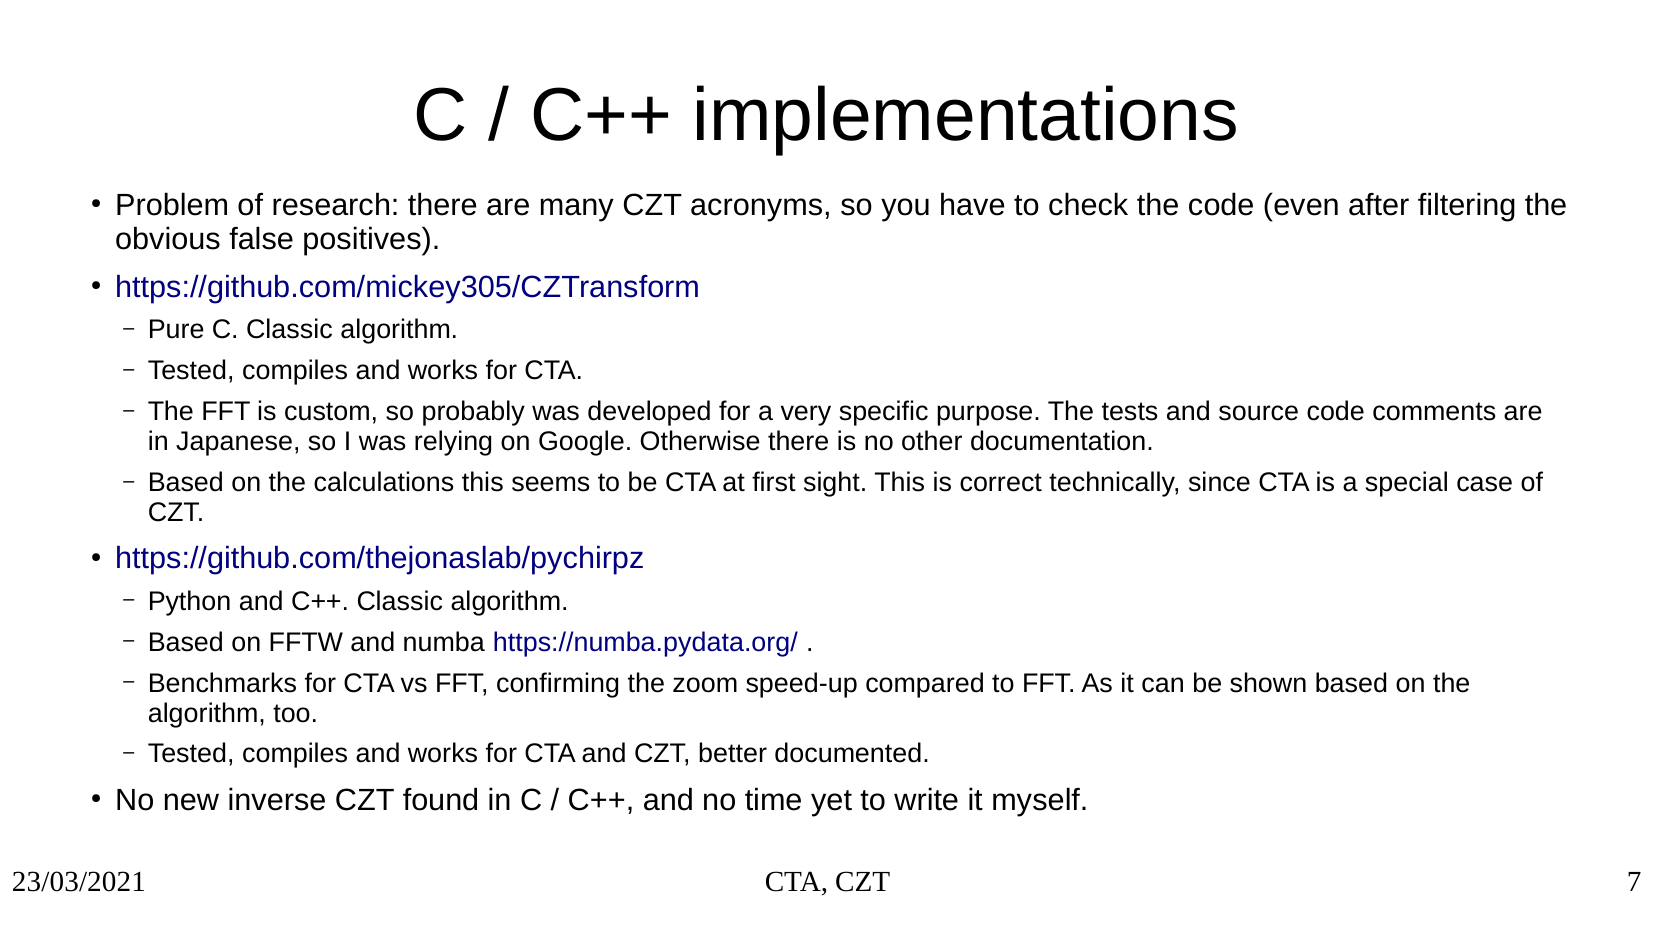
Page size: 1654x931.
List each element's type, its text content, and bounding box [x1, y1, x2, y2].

list Problem of research: there are many CZT acronyms, so you have to check the code (even after filtering the obvious false positives). https://github.com/mickey305/CZTransform Pure C. Classic algorithm. Tested, compiles and works for CTA. The FFT is custom, so probably was developed for a very specific purpose. The tests and source code comments are in Japanese, so I was relying on Google. Otherwise there is no other documentation. Based on the calculations this seems to be CTA at first sight. This is correct technically, since CTA is a special case of CZT. https://github.com/thejonaslab/pychirpz Python and C++. Classic algorithm. Based on FFTW and numba https://numba.pydata.org/ . Benchmarks for CTA vs FFT, confirming the zoom speed-up compared to FFT. As it can be shown based on the algorithm, too. Tested, compiles and works for CTA and CZT, better documented. No new inverse CZT found in C / C++, and no time yet to write it myself. [82, 187, 1571, 826]
title C / C++ implementations [82, 37, 1571, 187]
